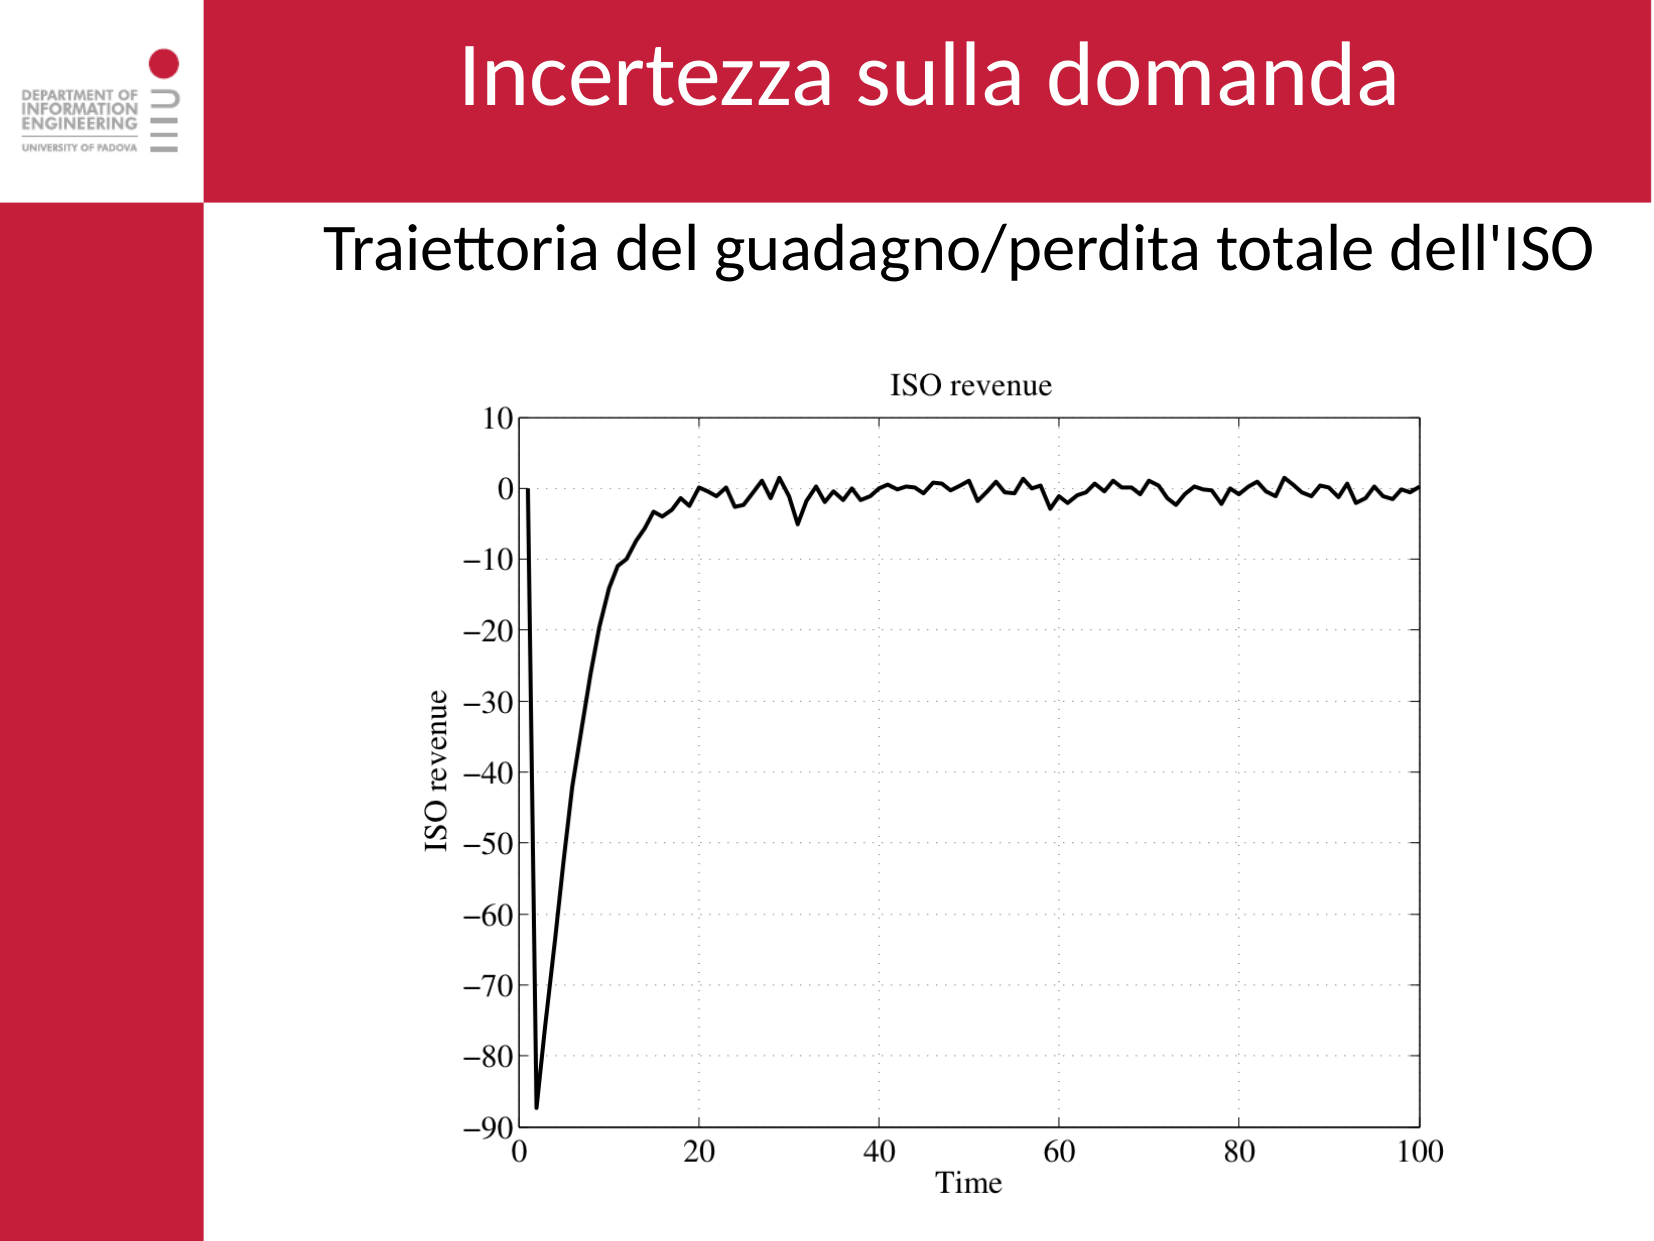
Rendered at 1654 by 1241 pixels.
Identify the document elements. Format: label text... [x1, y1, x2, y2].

text_box Incertezza sulla domanda [236, 29, 1625, 157]
text_box Traiettoria del guadagno/perdita totale dell'ISO [236, 213, 1654, 310]
picture [0, 0, 1654, 1241]
